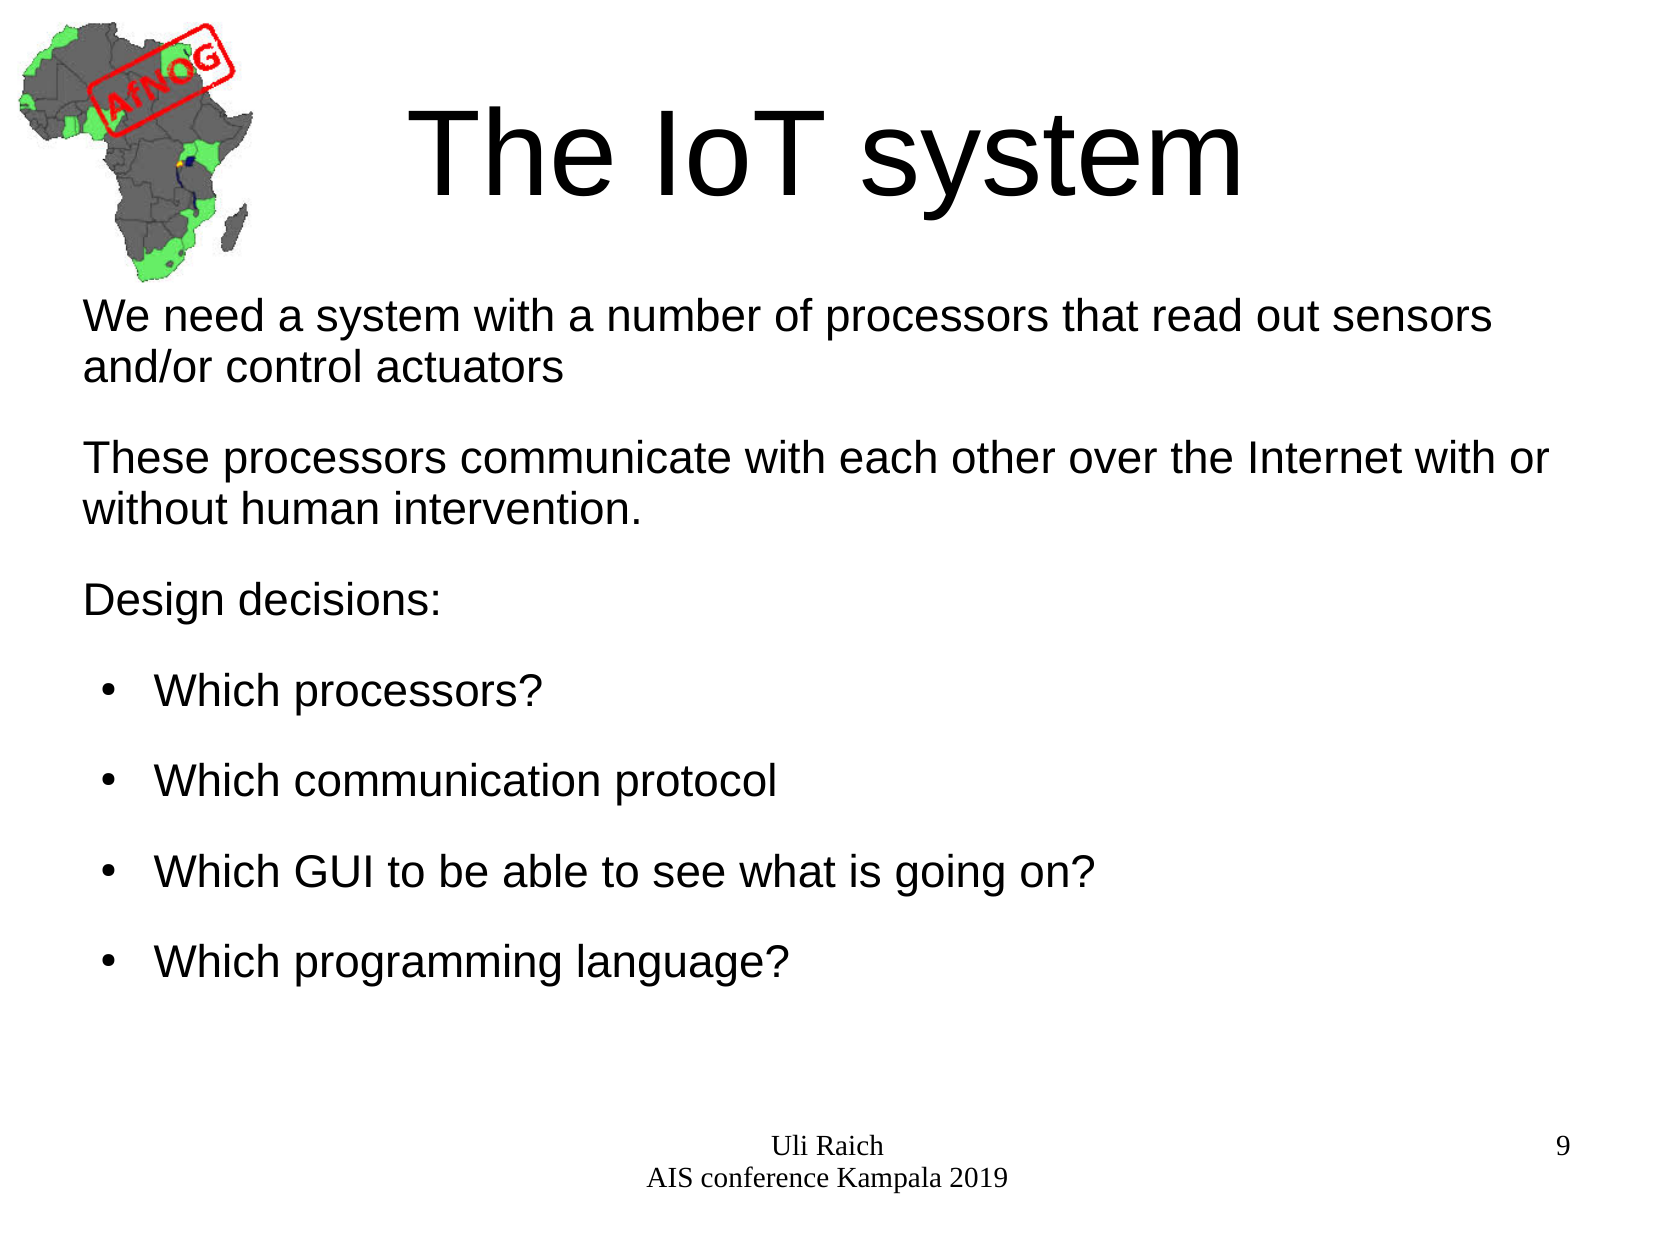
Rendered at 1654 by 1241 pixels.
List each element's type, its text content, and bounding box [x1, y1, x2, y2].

picture [9, 0, 259, 291]
title The IoT system [82, 49, 1571, 257]
list We need a system with a number of processors that read out sensors and/or control actuators These processors communicate with each other over the Internet with or without human intervention. Design decisions: Which processors? Which communication protocol Which GUI to be able to see what is going on? Which programming language? [82, 290, 1571, 1010]
